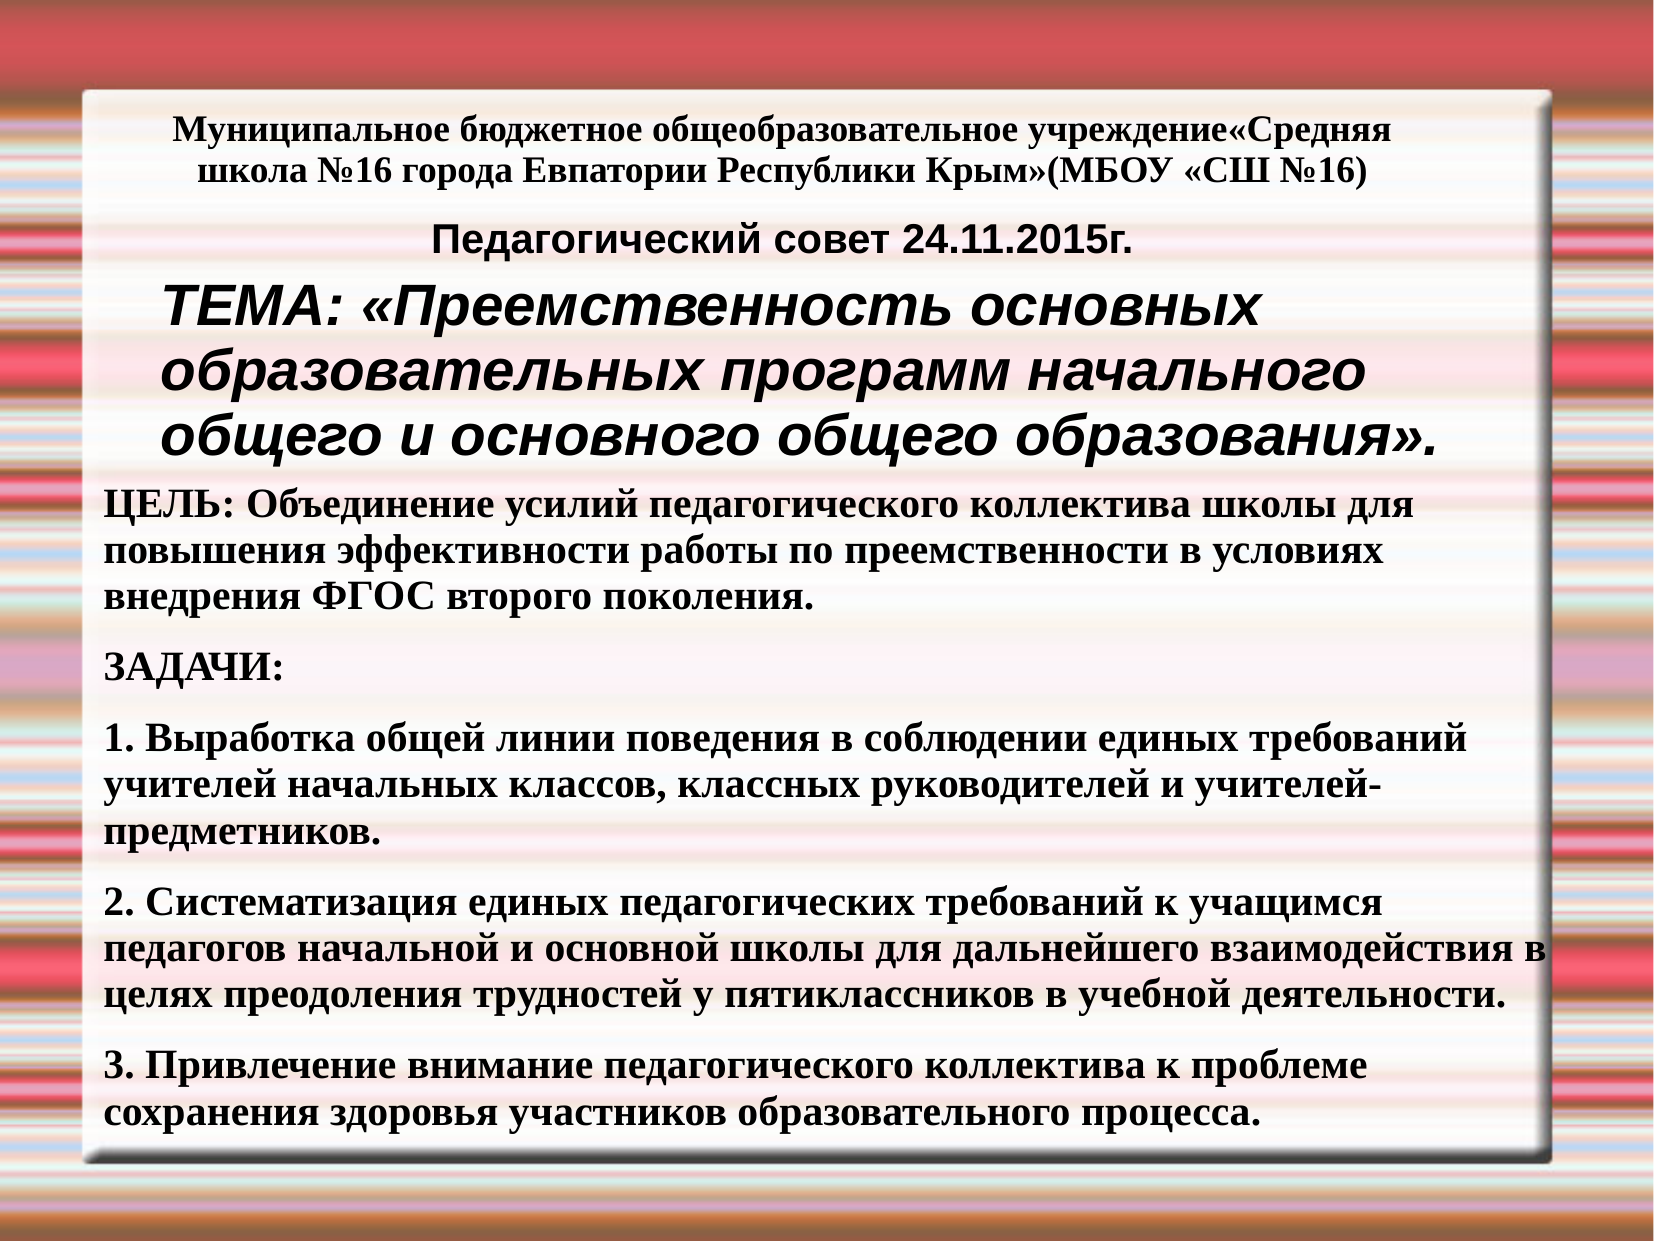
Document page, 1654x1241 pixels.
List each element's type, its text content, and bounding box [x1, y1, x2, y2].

picture [0, 0, 1654, 1241]
text_box ЦЕЛЬ: Объединение усилий педагогического коллектива школы для повышения эффективности работы по преемственности в условиях внедрения ФГОС второго поколения. ЗАДАЧИ: 1. Выработка общей линии поведения в соблюдении единых требований учителей начальных классов, классных руководителей и учителей-предметников. 2. Систематизация единых педагогических требований к учащимся педагогов начальной и основной школы для дальнейшего взаимодействия в целях преодоления трудностей у пятиклассников в учебной деятельности. 3. Привлечение внимание педагогического коллектива к проблеме сохранения здоровья участников образовательного процесса. [88, 472, 1568, 1223]
text_box Муниципальное бюджетное общеобразовательное учреждение«Средняя школа №16 города Евпатории Республики Крым»(МБОУ «СШ №16) Педагогический совет 24.11.2015г. [118, 100, 1447, 472]
text_box ТЕМА: «Преемственность основных образовательных программ начального общего и основного общего образования». [146, 265, 1506, 472]
